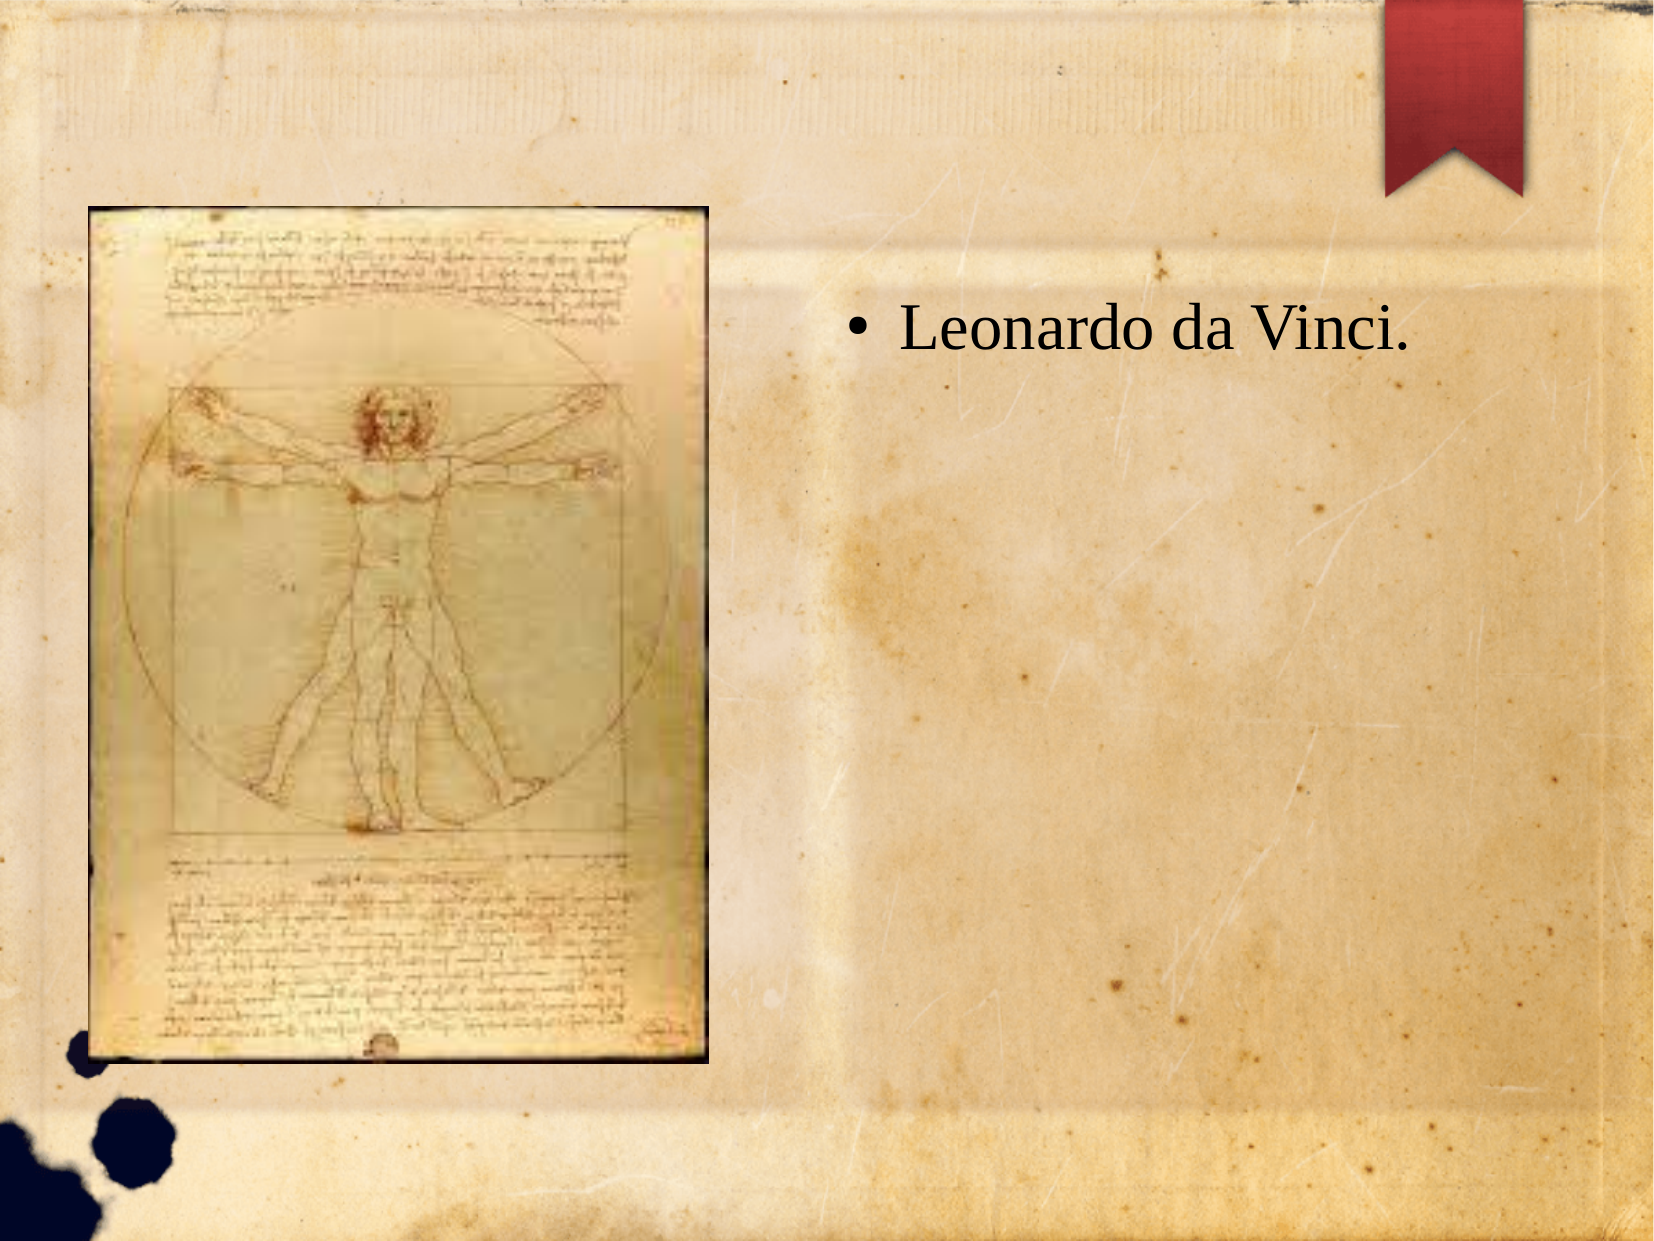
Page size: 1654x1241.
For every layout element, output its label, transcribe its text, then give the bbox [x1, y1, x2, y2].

list Leonardo da Vinci. [828, 290, 1539, 1010]
picture [0, 0, 1654, 1241]
